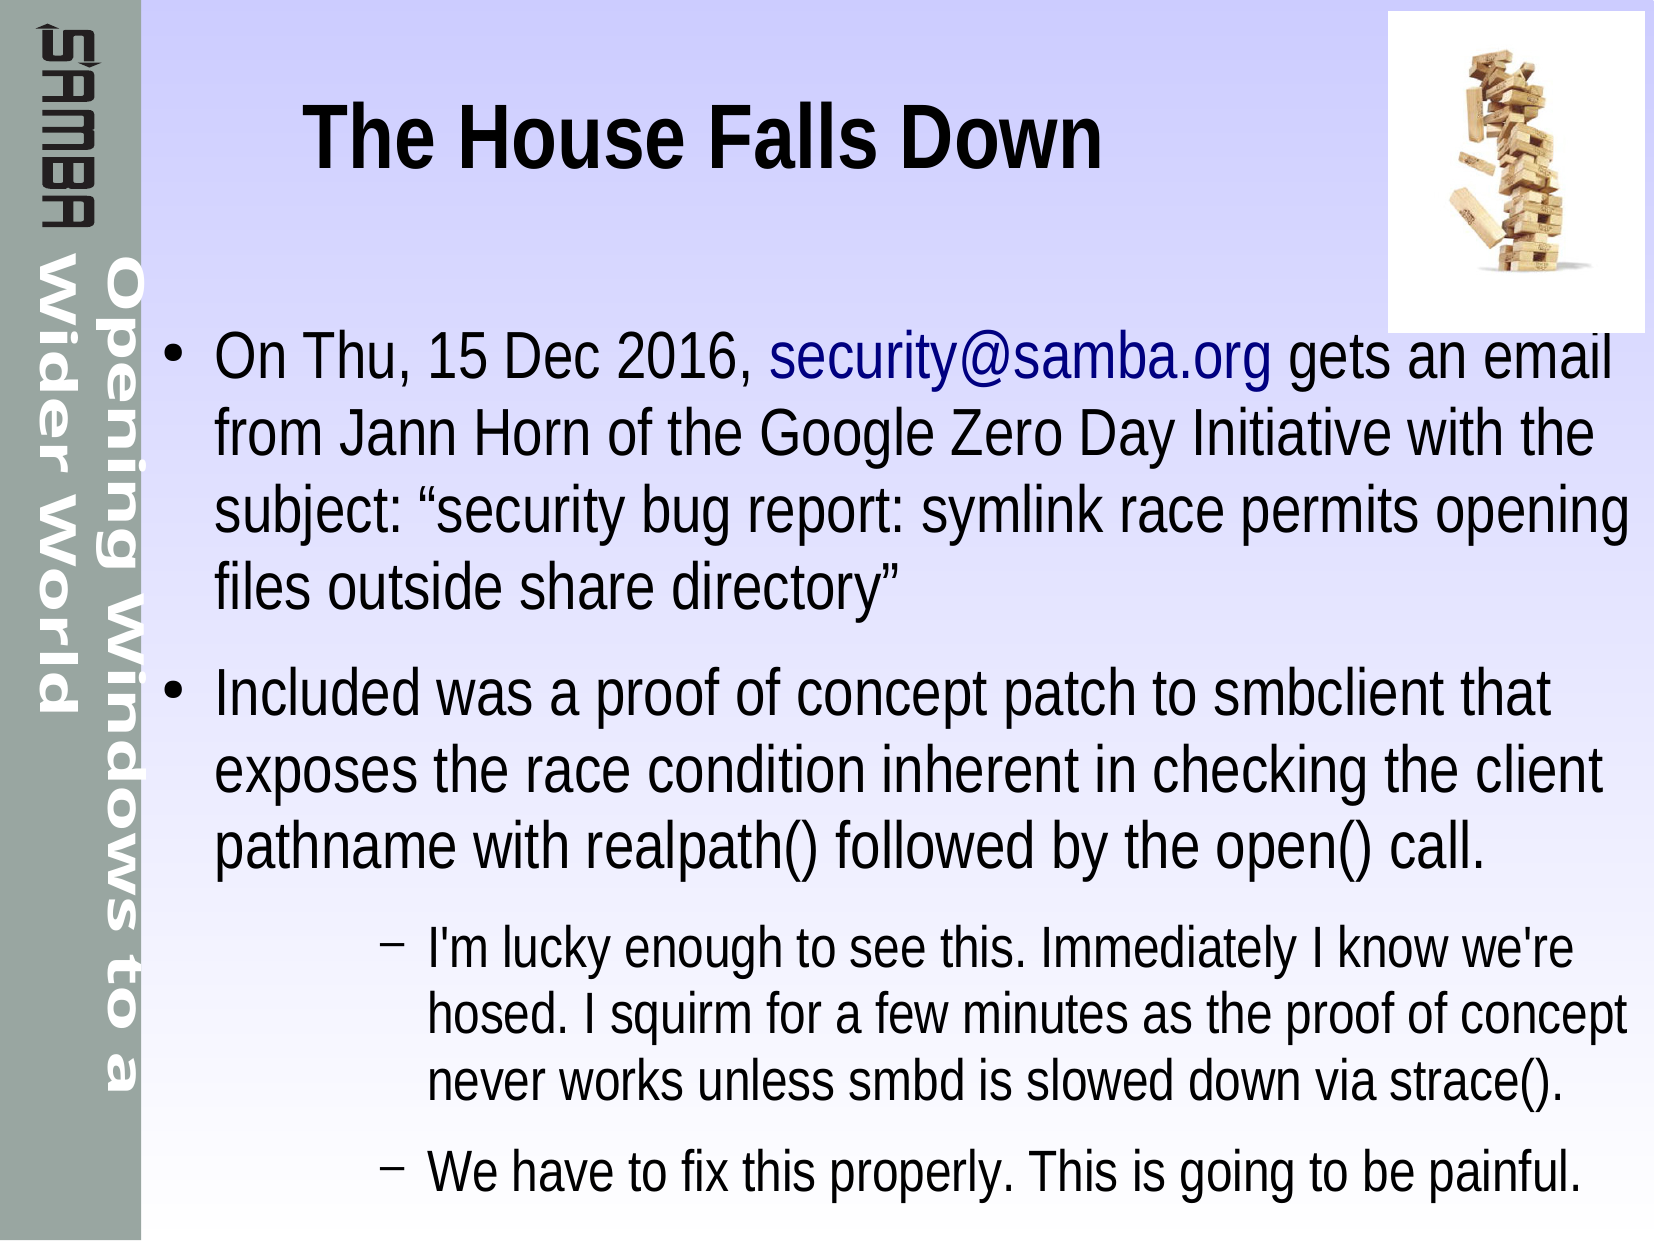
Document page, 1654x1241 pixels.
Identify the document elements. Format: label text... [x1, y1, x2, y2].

list On Thu, 15 Dec 2016, security@samba.org gets an email from Jann Horn of the Google Zero Day Initiative with the subject: “security bug report: symlink race permits opening files outside share directory” Included was a proof of concept patch to smbclient that exposes the race condition inherent in checking the client pathname with realpath() followed by the open() call. I'm lucky enough to see this. Immediately I know we're hosed. I squirm for a few minutes as the proof of concept never works unless smbd is slowed down via strace(). We have to fix this properly. This is going to be painful. [143, 316, 1635, 1205]
title The House Falls Down [188, 52, 1220, 219]
picture [1388, 11, 1645, 334]
